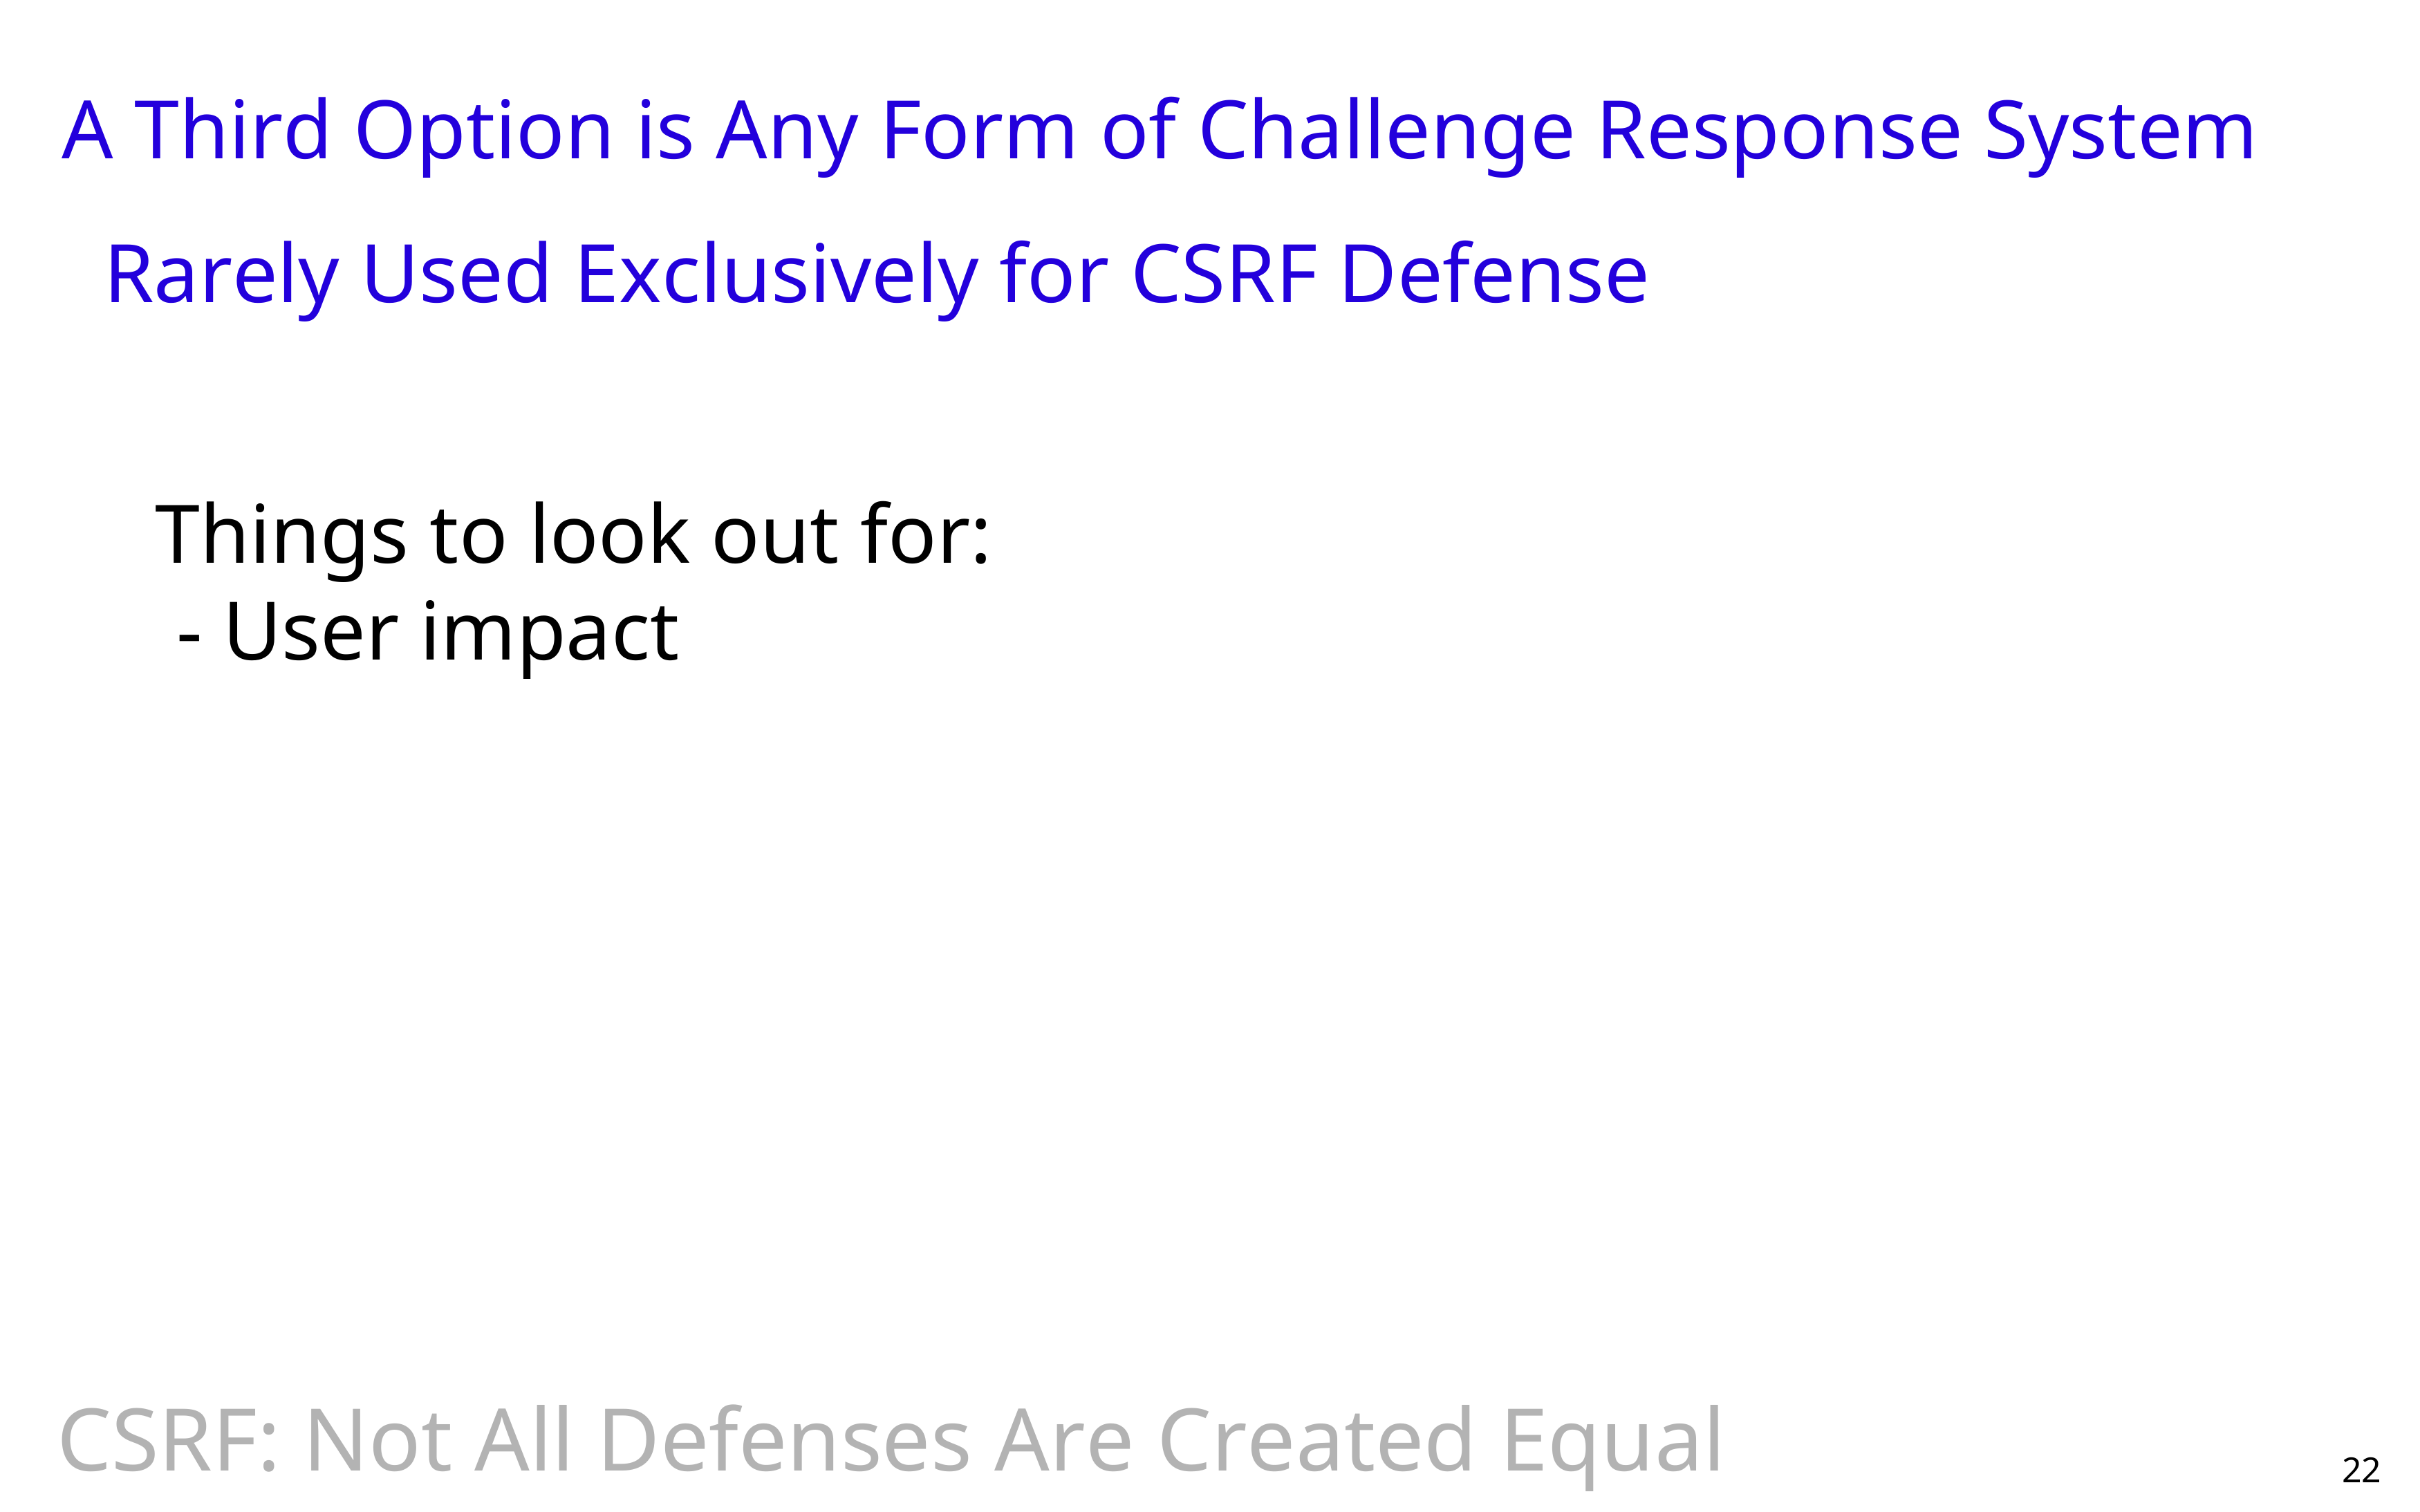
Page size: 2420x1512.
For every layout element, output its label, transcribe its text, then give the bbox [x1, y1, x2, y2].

text_box A Third Option is Any Form of Challenge Response System Rarely Used Exclusively for CSRF Defense [52, 73, 2293, 324]
text_box <number> [2334, 1443, 2390, 1497]
text_box Things to look out for: - User impact [145, 477, 2148, 681]
